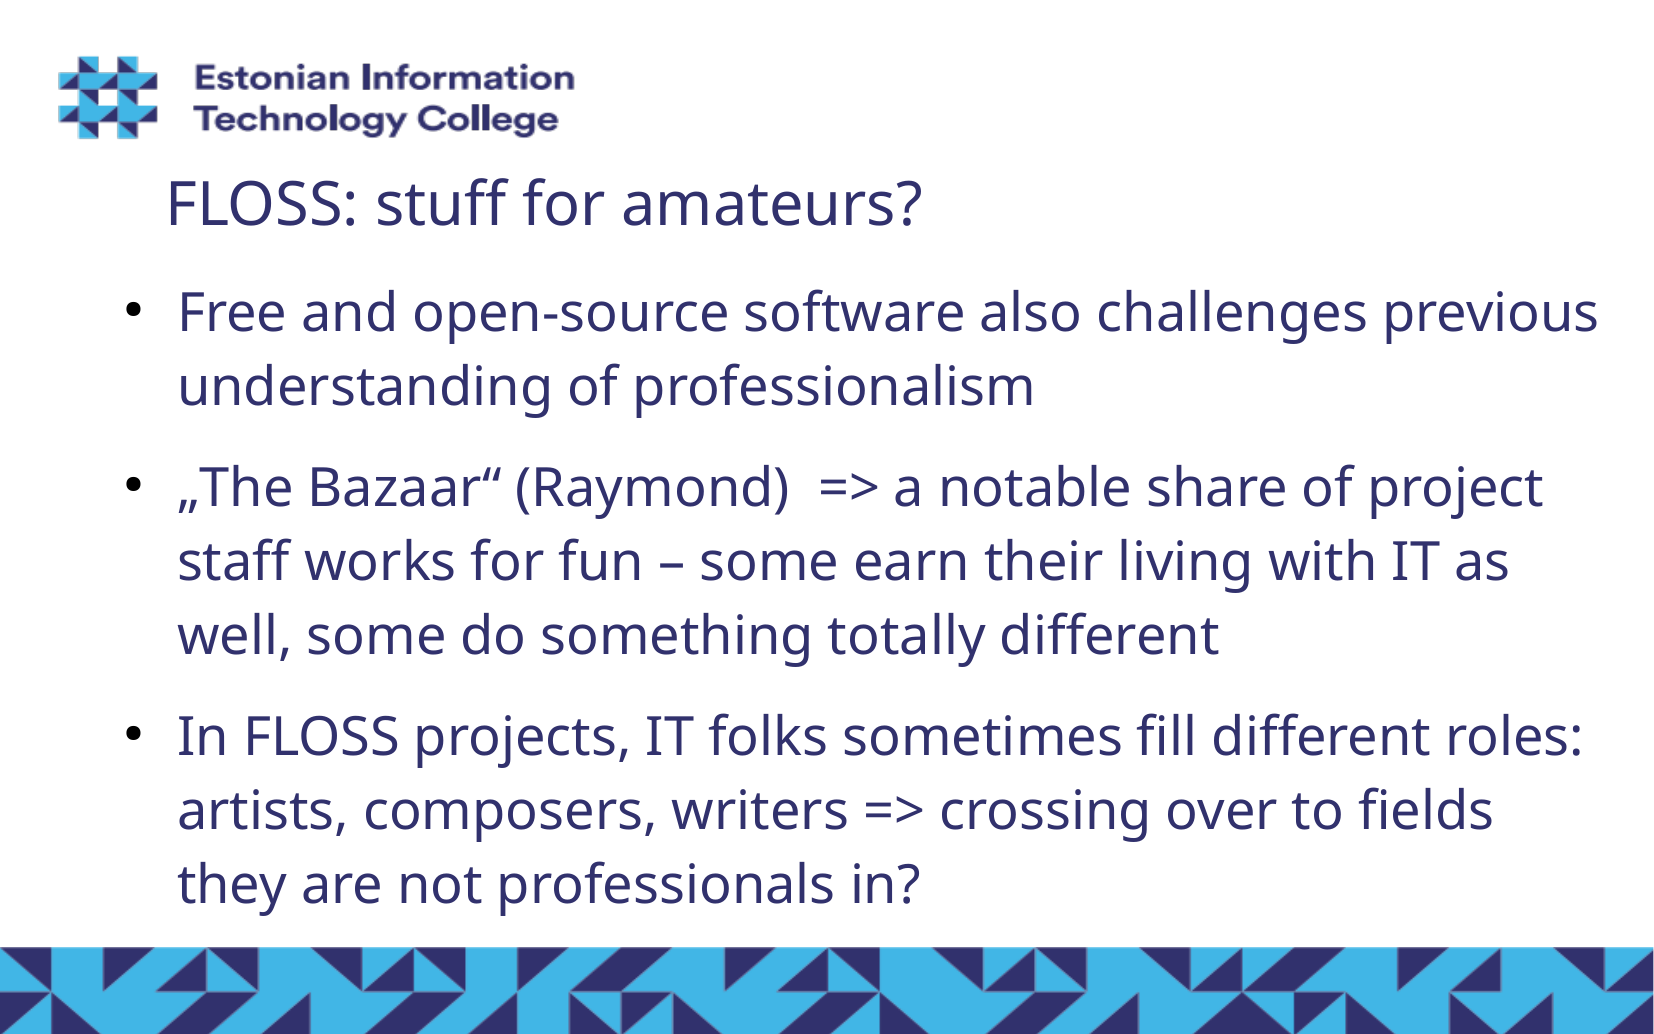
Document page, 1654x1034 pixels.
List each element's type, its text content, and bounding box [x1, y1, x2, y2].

list Free and open-source software also challenges previous understanding of professionalism „The Bazaar“ (Raymond) => a notable share of project staff works for fun – some earn their living with IT as well, some do something totally different In FLOSS projects, IT folks sometimes fill different roles: artists, composers, writers => crossing over to fields they are not professionals in? [106, 273, 1607, 934]
title FLOSS: stuff for amateurs? [165, 147, 1217, 256]
